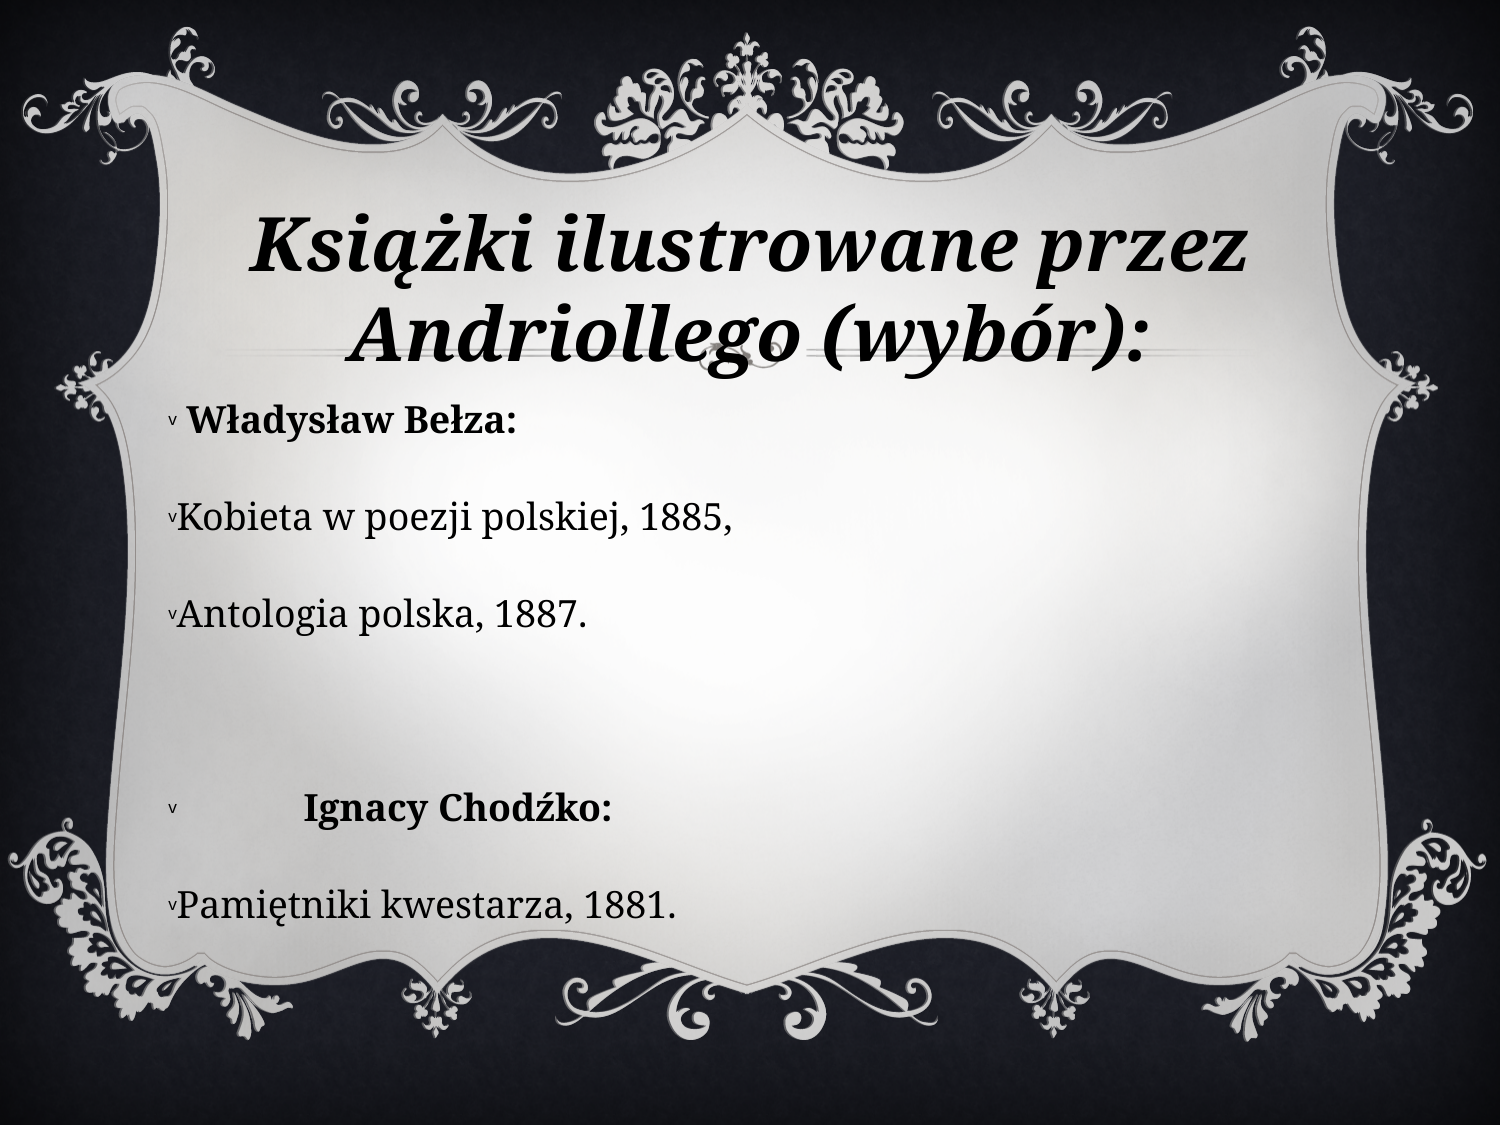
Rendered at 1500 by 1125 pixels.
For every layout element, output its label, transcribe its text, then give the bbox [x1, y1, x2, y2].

picture [0, 0, 1500, 1125]
list Władysław Bełza: Kobieta w poezji polskiej, 1885, Antologia polska, 1887. Ignacy Chodźko: Pamiętniki kwestarza, 1881. [153, 366, 1204, 867]
title Książki ilustrowane przez Andriollego (wybór): [225, 188, 1276, 302]
